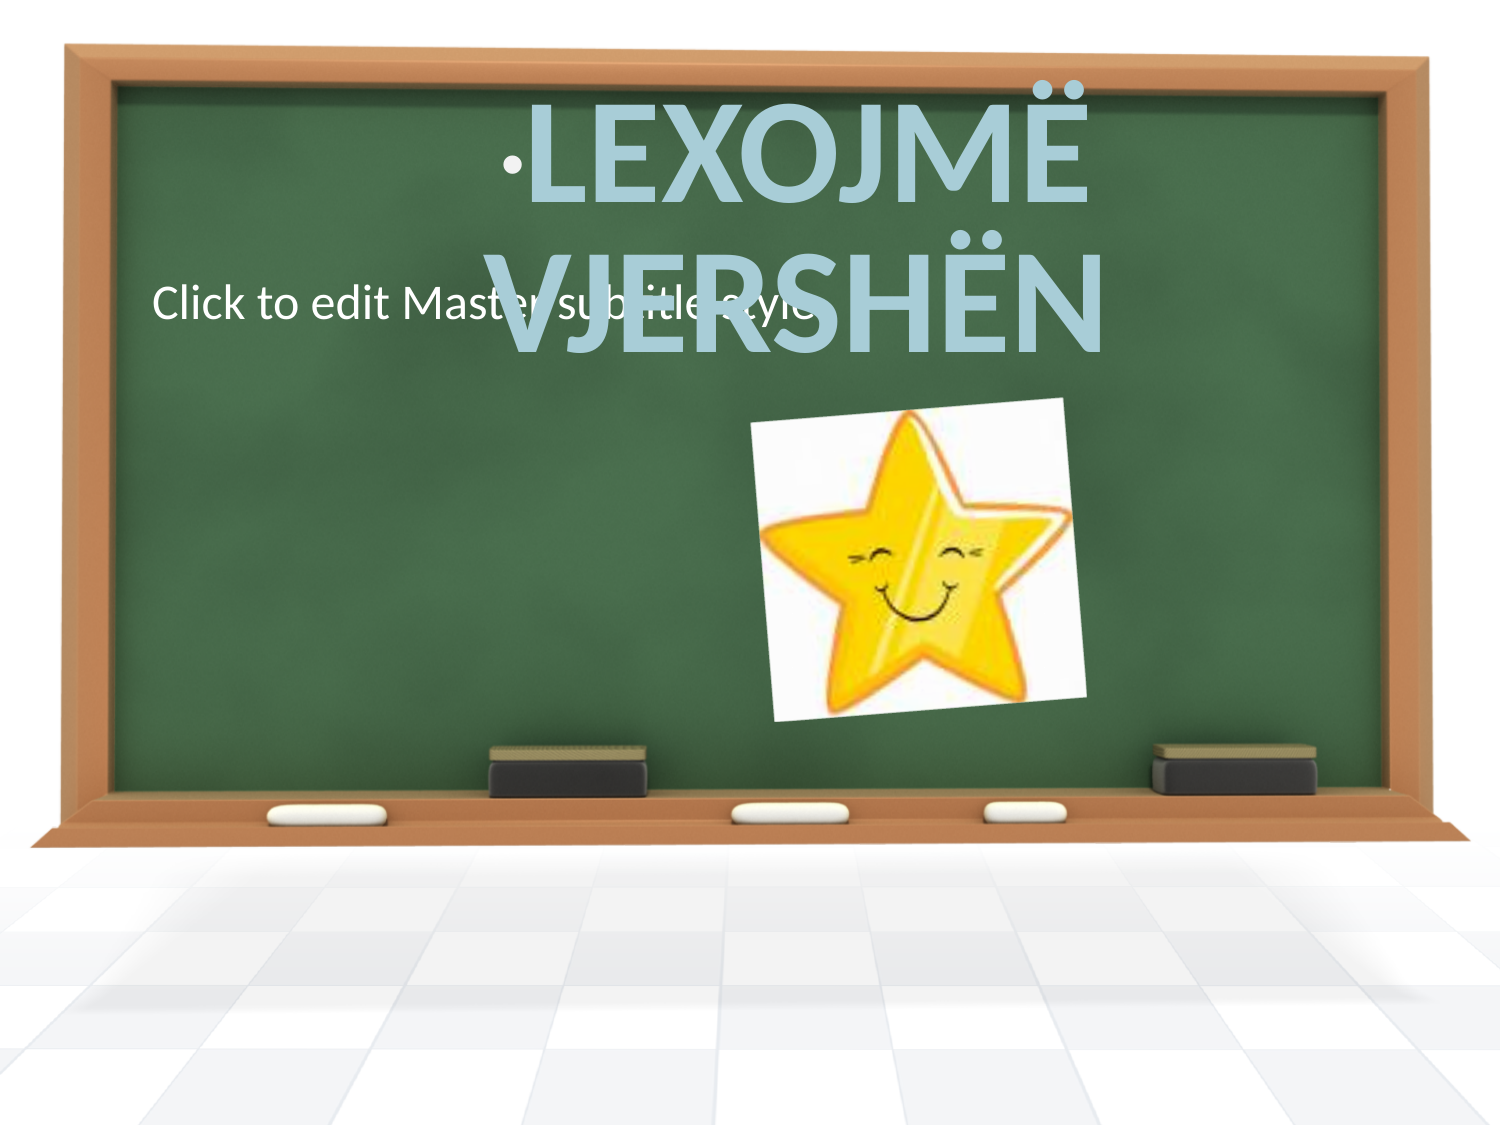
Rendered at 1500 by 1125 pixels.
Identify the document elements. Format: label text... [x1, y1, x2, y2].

picture [0, 0, 1500, 1125]
title LEXOJMË VJERSHËN [159, 113, 1435, 366]
